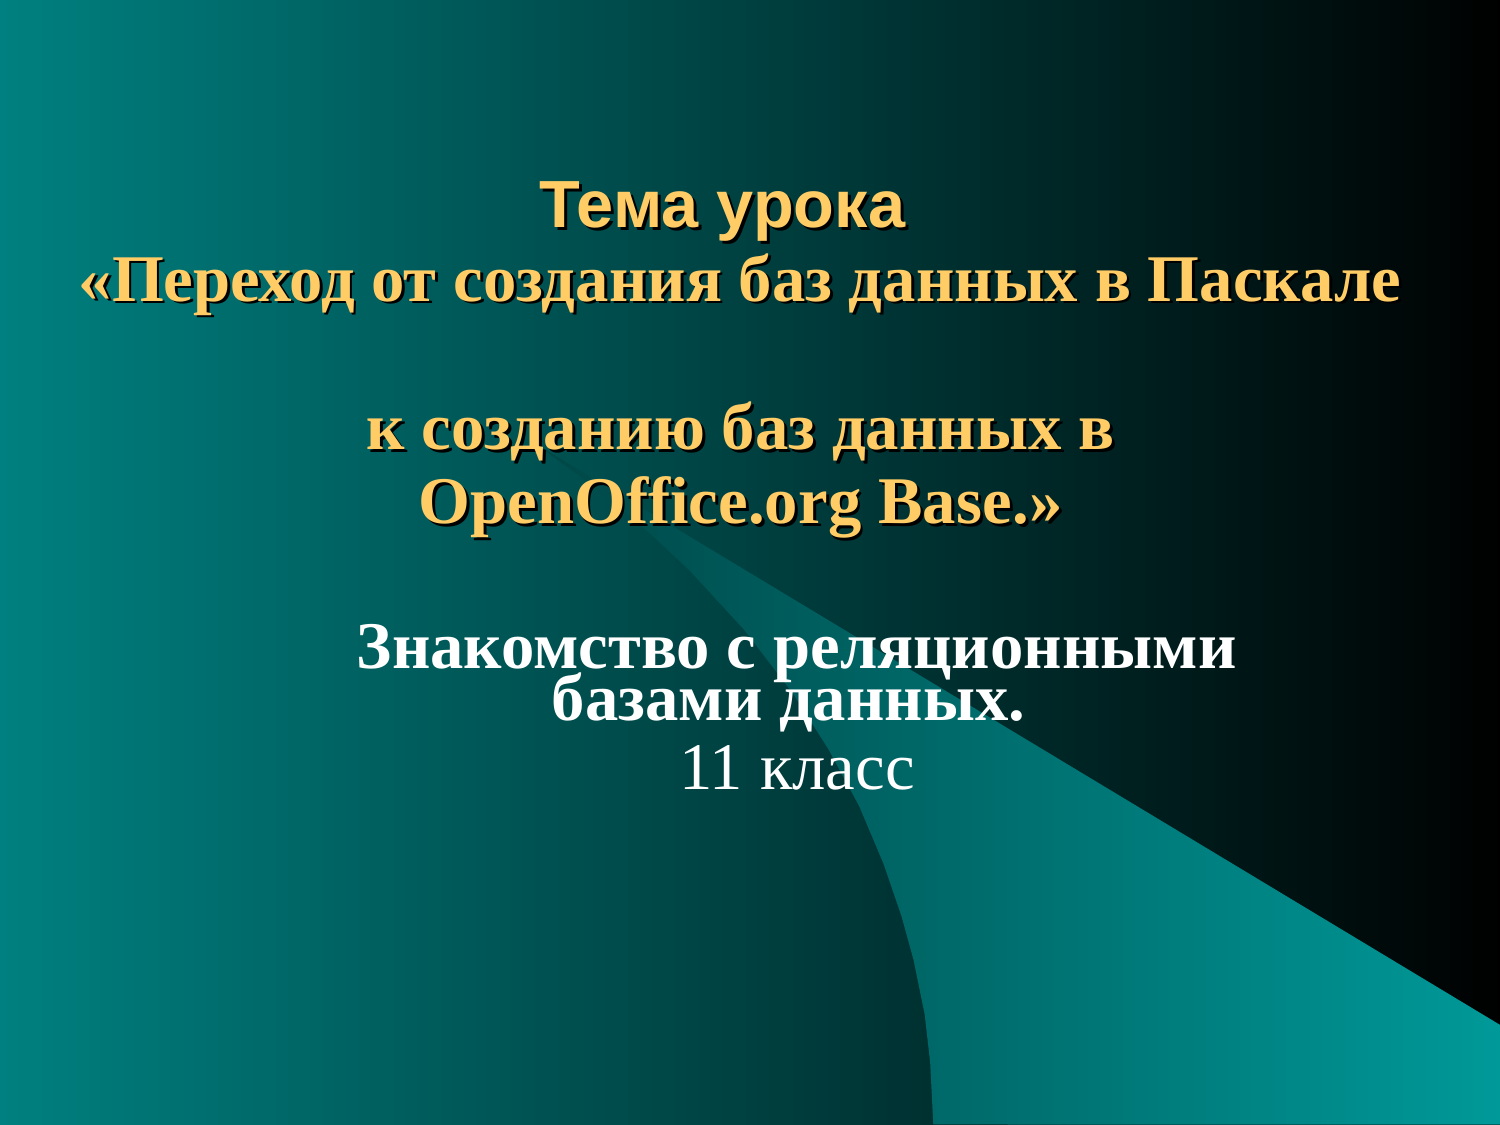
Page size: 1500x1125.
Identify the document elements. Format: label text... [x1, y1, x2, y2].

subtitle Знакомство с реляционными базами данных. 11 класс [236, 620, 1359, 1063]
title Тема урока «Переход от создания баз данных в Паскале к созданию баз данных в OpenOffice.org Base.» [59, 88, 1423, 621]
